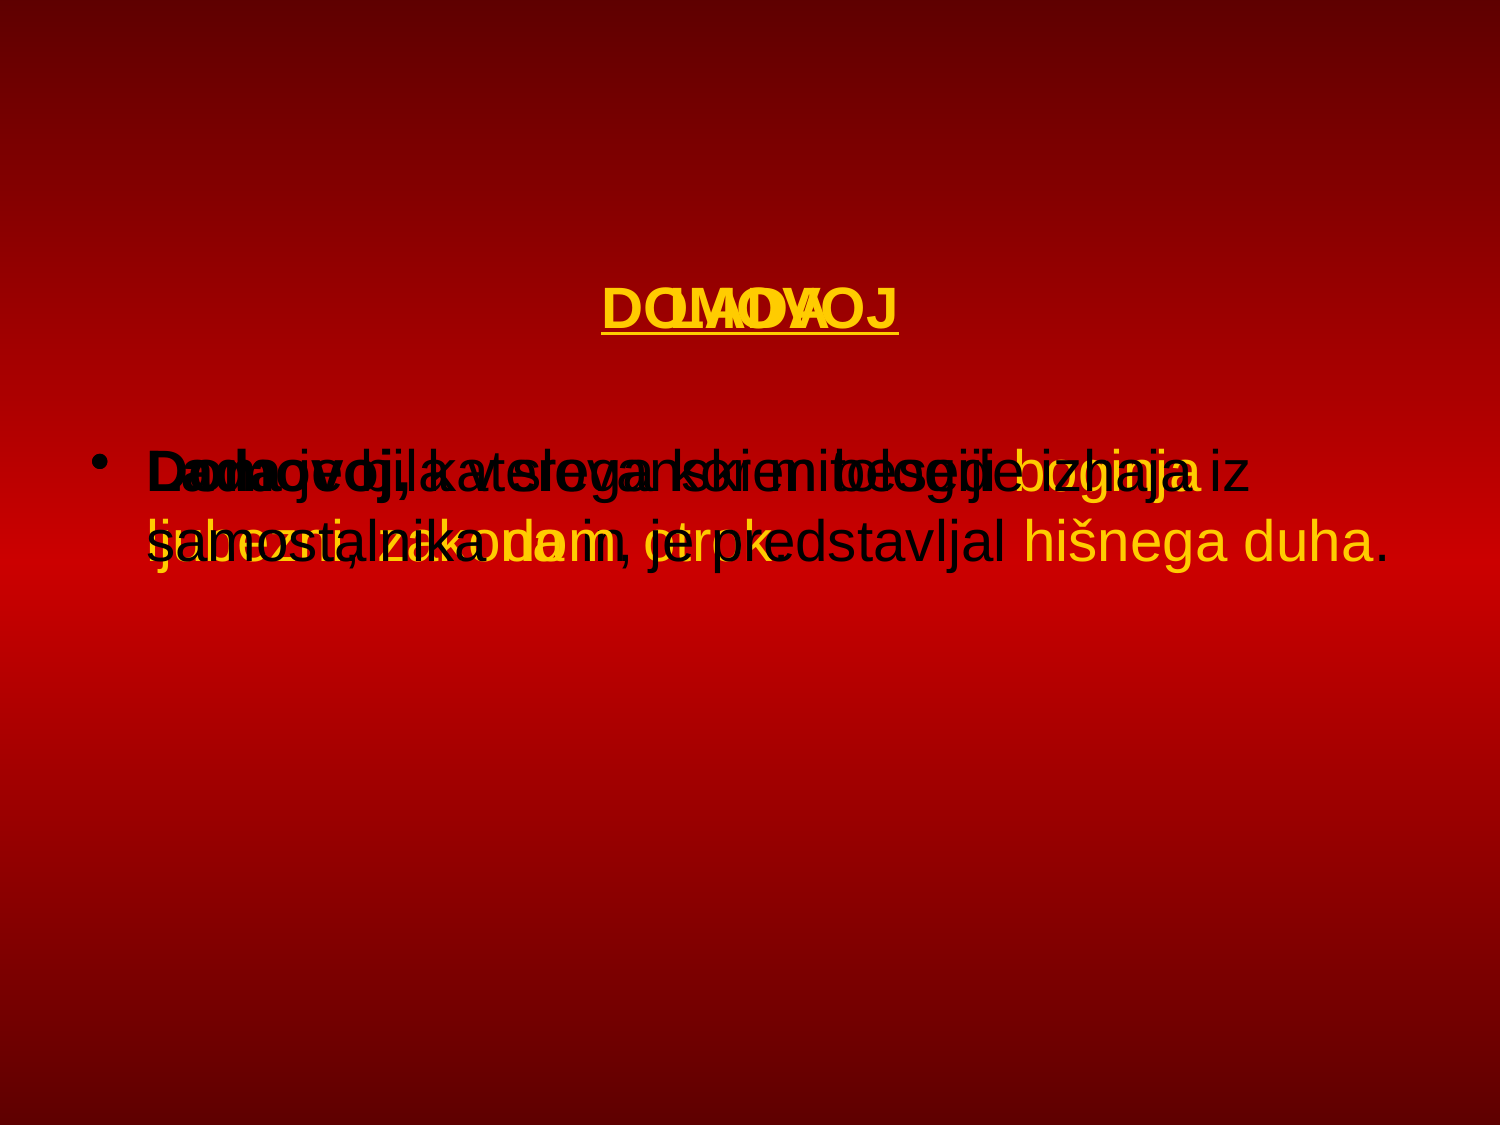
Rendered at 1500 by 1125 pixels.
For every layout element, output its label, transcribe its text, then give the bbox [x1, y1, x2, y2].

list DOMOVOJ Domovoj, katerega koren besede izhaja iz samostalnika dom, je predstavljal hišnega duha. [75, 262, 1425, 1005]
